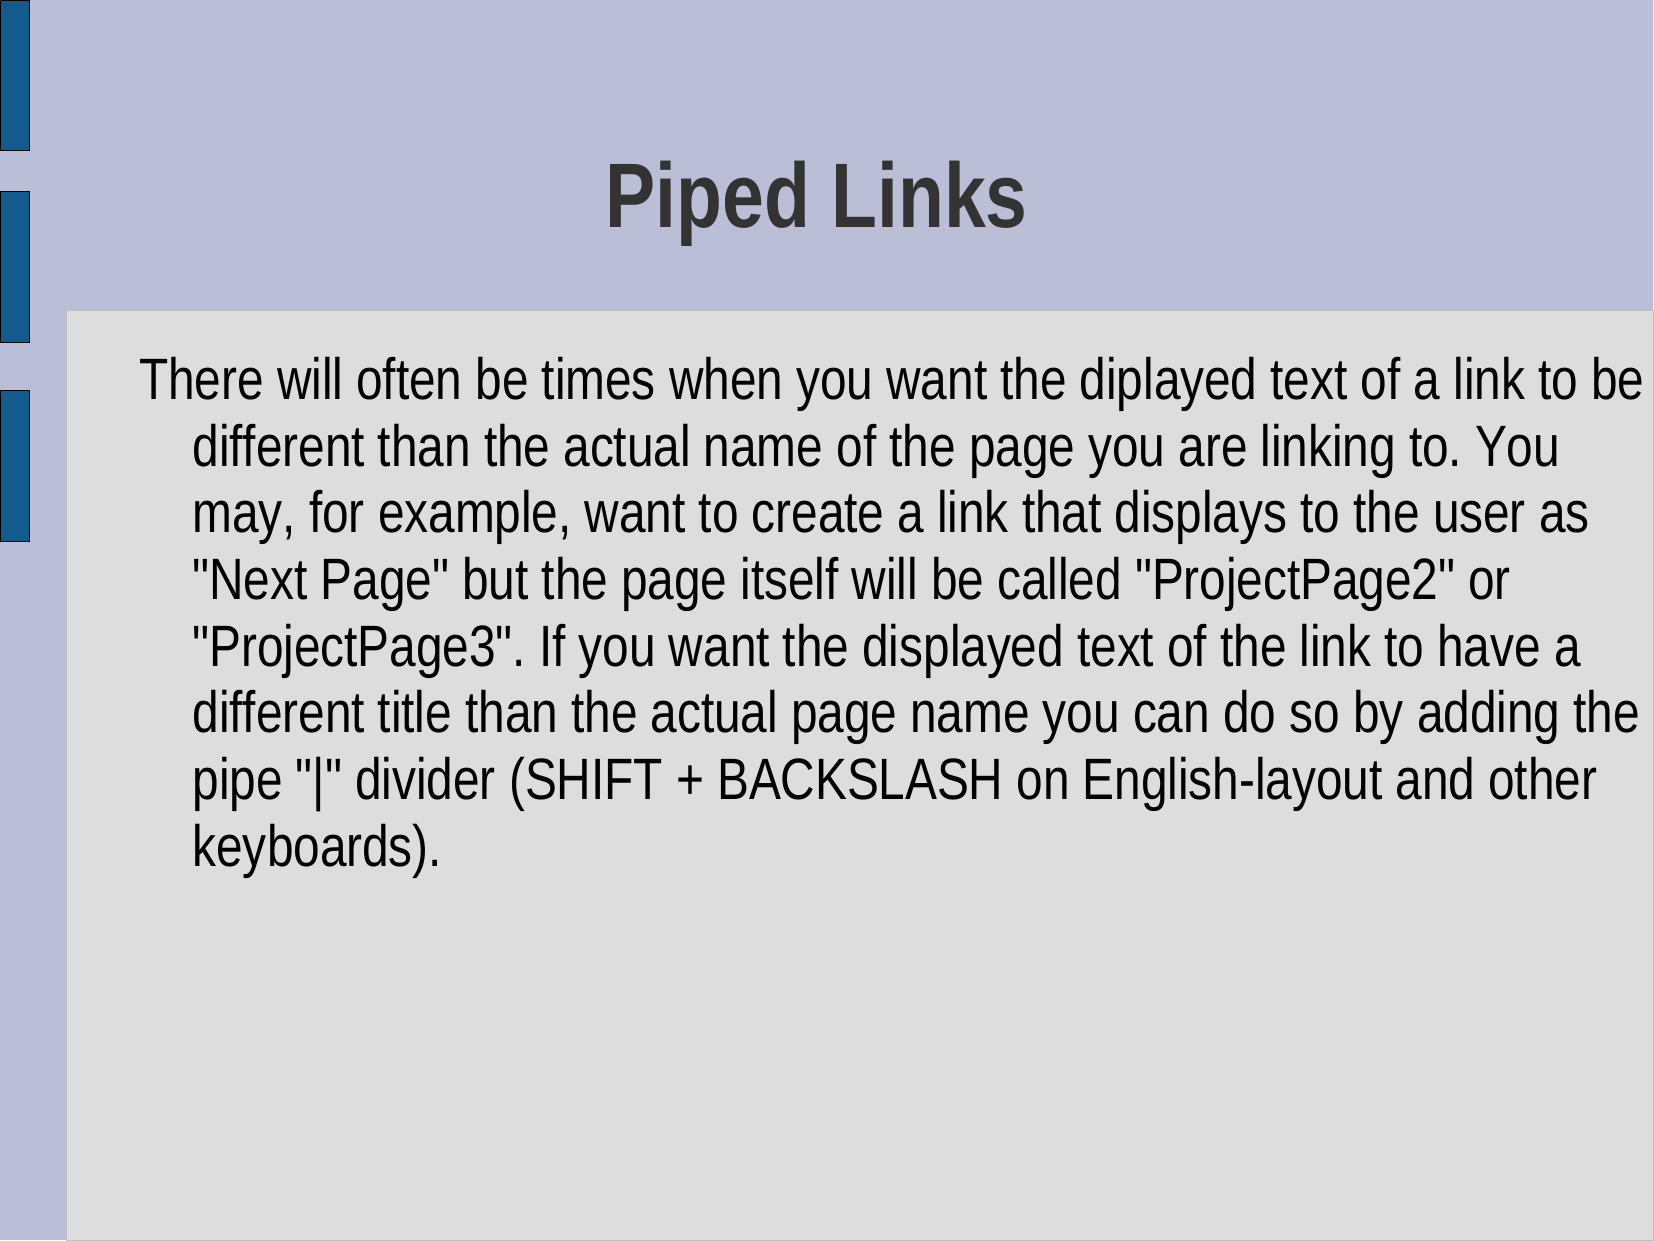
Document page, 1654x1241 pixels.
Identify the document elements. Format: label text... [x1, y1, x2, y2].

title Piped Links [121, 91, 1534, 299]
list There will often be times when you want the diplayed text of a link to be different than the actual name of the page you are linking to. You may, for example, want to create a link that displays to the user as "Next Page" but the page itself will be called "ProjectPage2" or "ProjectPage3". If you want the displayed text of the link to have a different title than the actual page name you can do so by adding the pipe "|" divider (SHIFT + BACKSLASH on English-layout and other keyboards). [121, 344, 1651, 1127]
